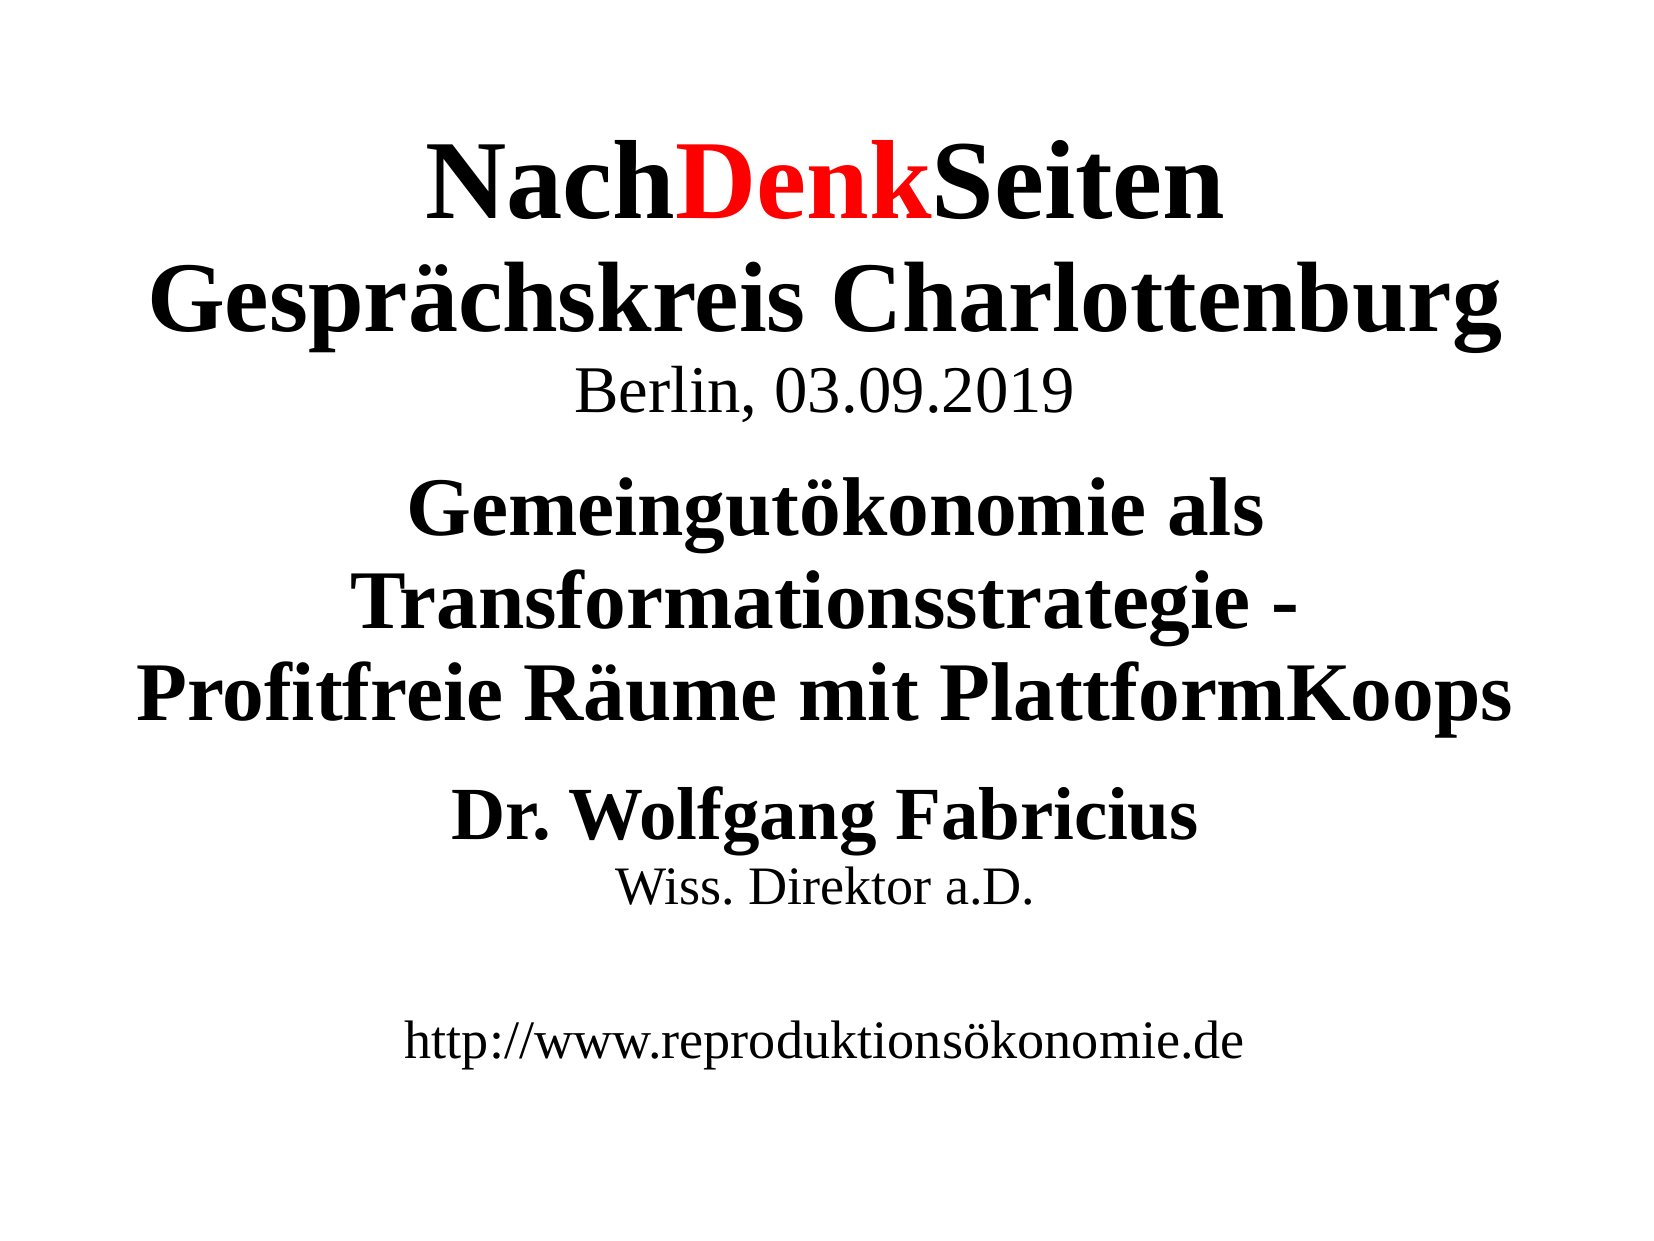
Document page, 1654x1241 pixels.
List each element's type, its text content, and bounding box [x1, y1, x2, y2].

text_box NachDenkSeiten Gesprächskreis Charlottenburg Berlin, 03.09.2019 Gemeingutökonomie als Transformationsstrategie - Profitfreie Räume mit PlattformKoops Dr. Wolfgang Fabricius Wiss. Direktor a.D. http://www.reproduktionsökonomie.de [121, 110, 1536, 1100]
